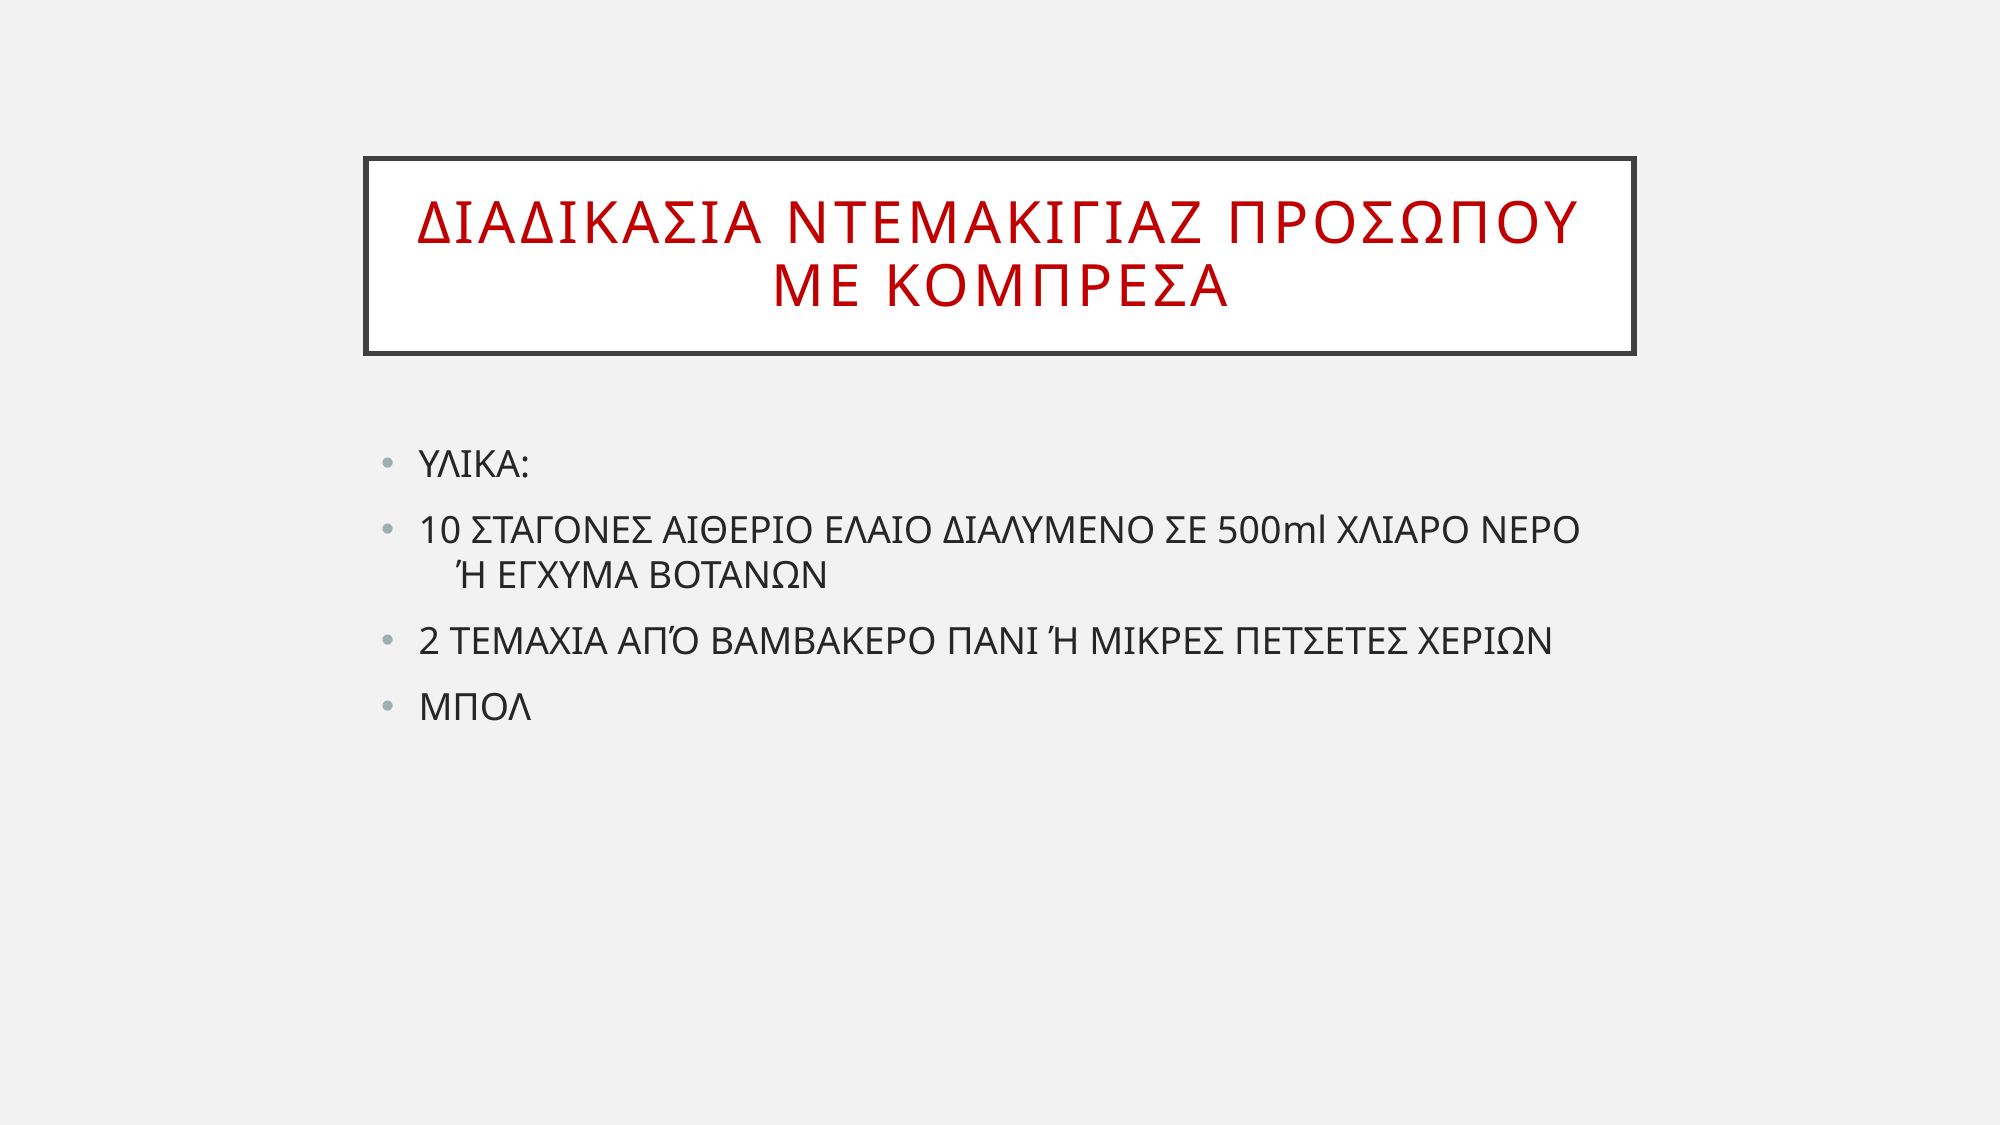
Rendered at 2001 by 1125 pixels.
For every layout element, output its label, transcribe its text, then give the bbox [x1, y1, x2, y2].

title ΔΙΑΔΙΚΑΣΙΑ ΝΤΕΜΑΚΙΓΙΑΖ ΠΡΟΣΩΠΟΥ ΜΕ ΚΟΜΠΡΕΣΑ [366, 158, 1634, 354]
list ΥΛΙΚΑ: 10 ΣΤΑΓΟΝΕΣ ΑΙΘΕΡΙΟ ΕΛΑΙΟ ΔΙΑΛΥΜΕΝΟ ΣΕ 500ml ΧΛΙΑΡΟ ΝΕΡΟ Ή ΕΓΧΥΜΑ ΒΟΤΑΝΩΝ 2 ΤΕΜΑΧΙΑ ΑΠΌ ΒΑΜΒΑΚΕΡΟ ΠΑΝΙ Ή ΜΙΚΡΕΣ ΠΕΤΣΕΤΕΣ ΧΕΡΙΩΝ ΜΠΟΛ [366, 432, 1634, 942]
